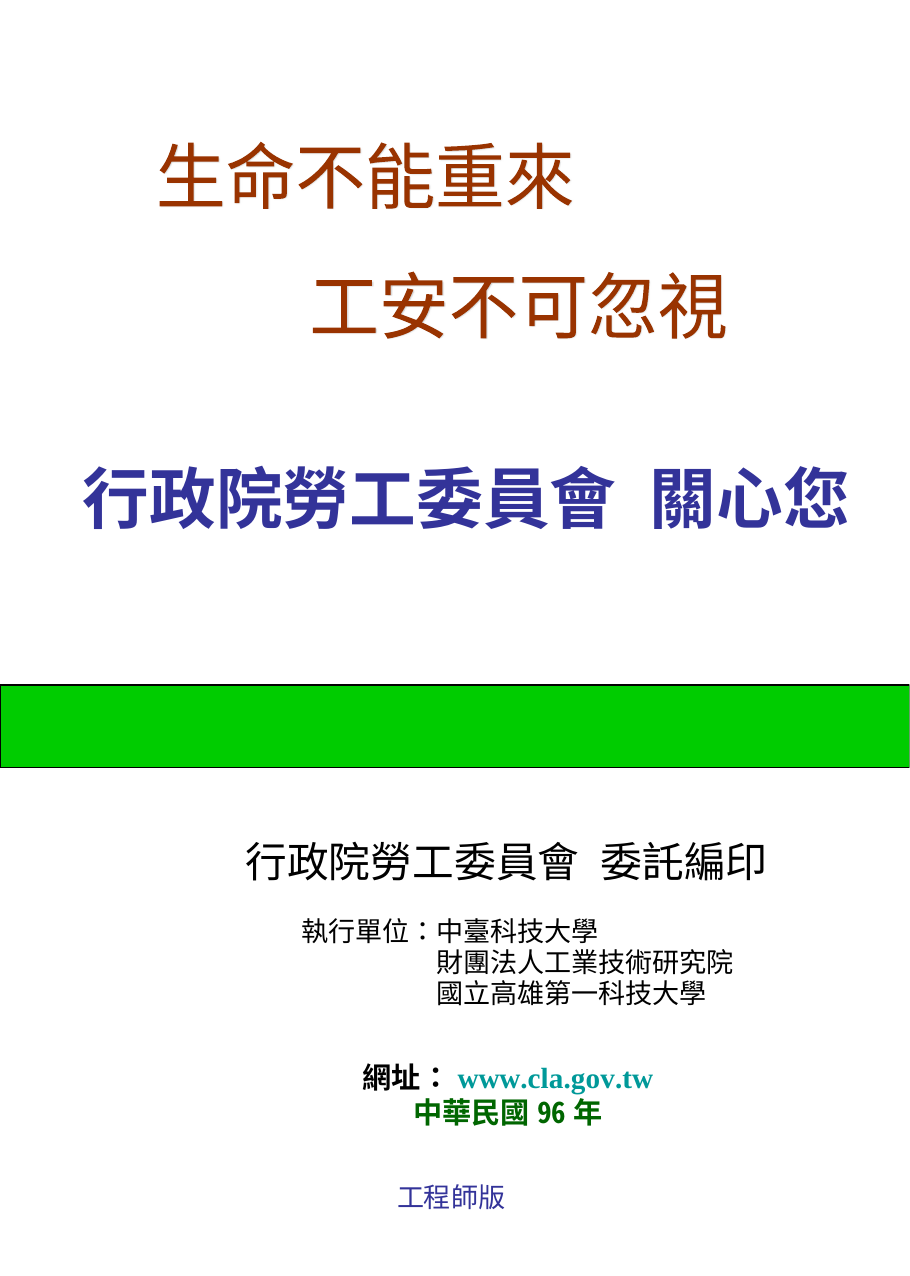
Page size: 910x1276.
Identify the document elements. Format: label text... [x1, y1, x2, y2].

text_box 生命不能重來 [159, 142, 223, 207]
text_box 工安不可忽視 [590, 315, 602, 335]
text_box 工安不可忽視 [659, 272, 688, 339]
text_box 工安不可忽視 [591, 271, 650, 313]
text_box 工安不可忽視 [451, 277, 516, 339]
text_box 生命不能重來 [227, 141, 294, 170]
text_box 生命不能重來 [404, 176, 433, 208]
text_box 生命不能重來 [509, 159, 533, 186]
text_box 工程師版 [364, 1172, 538, 1221]
text_box 工安不可忽視 [606, 315, 642, 338]
text_box [0, 684, 910, 768]
text_box 生命不能重來 [404, 142, 432, 174]
text_box 工安不可忽視 [312, 280, 376, 334]
text_box 生命不能重來 [372, 167, 398, 209]
text_box 生命不能重來 [298, 147, 363, 209]
text_box 生命不能重來 [507, 142, 573, 209]
text_box 工安不可忽視 [682, 275, 726, 339]
text_box 行政院勞工委員會 委託編印 執行單位：中臺科技大學 財團法人工業技術研究院 國立高雄第一科技大學 [171, 803, 842, 1018]
text_box 工安不可忽視 [640, 315, 655, 334]
text_box 工安不可忽視 [522, 277, 585, 339]
text_box 網址：www.cla.gov.tw 中華民國96年 [106, 1051, 910, 1170]
text_box 生命不能重來 [438, 142, 502, 207]
text_box 生命不能重來 [234, 172, 256, 204]
text_box 生命不能重來 [263, 172, 287, 209]
text_box 工安不可忽視 [529, 293, 559, 327]
text_box 工安不可忽視 [385, 271, 443, 296]
text_box 工安不可忽視 [383, 288, 445, 339]
text_box 行政院勞工委員會 關心您 [65, 448, 869, 532]
text_box 生命不能重來 [368, 142, 403, 166]
text_box 工安不可忽視 [618, 312, 632, 327]
